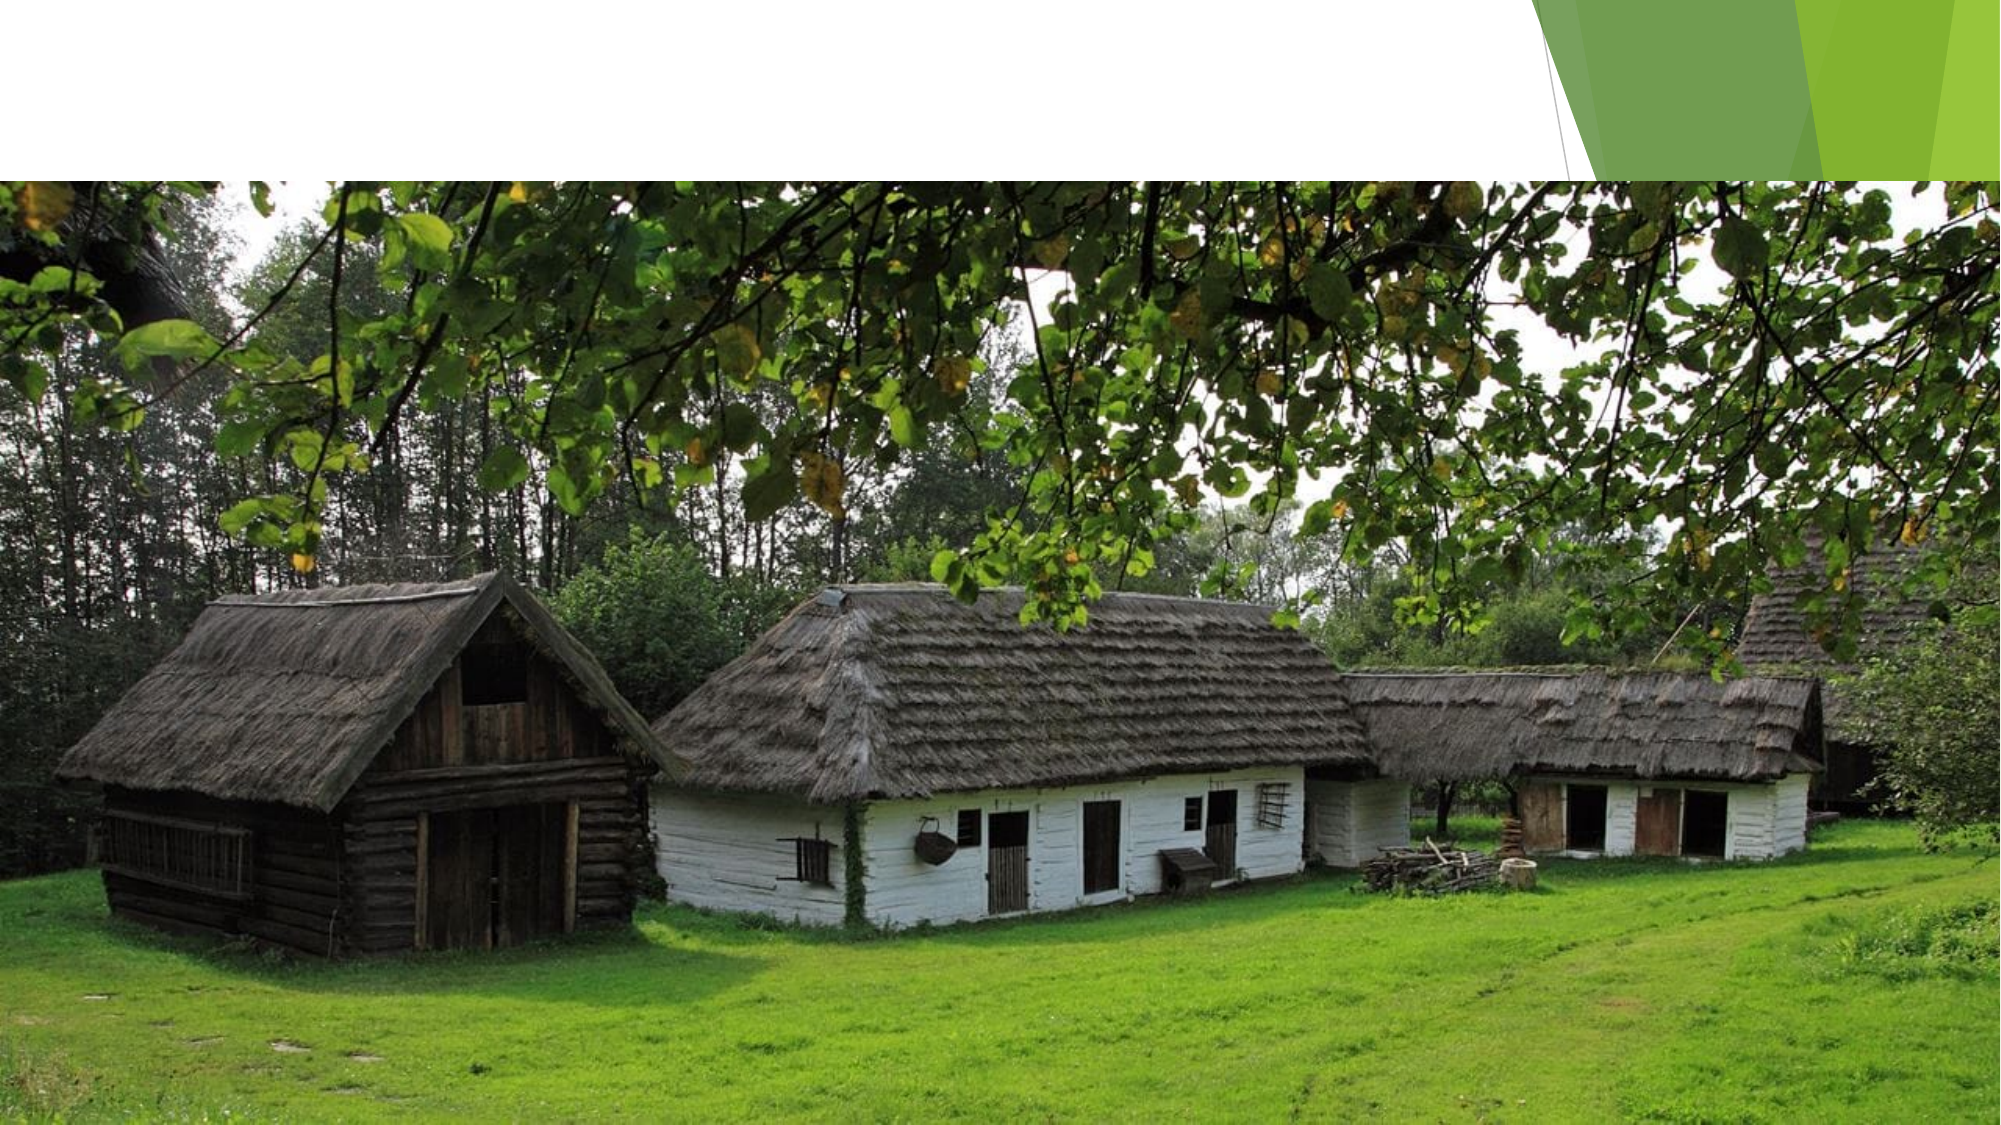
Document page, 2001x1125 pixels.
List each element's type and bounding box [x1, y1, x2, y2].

picture [0, 181, 2000, 1125]
